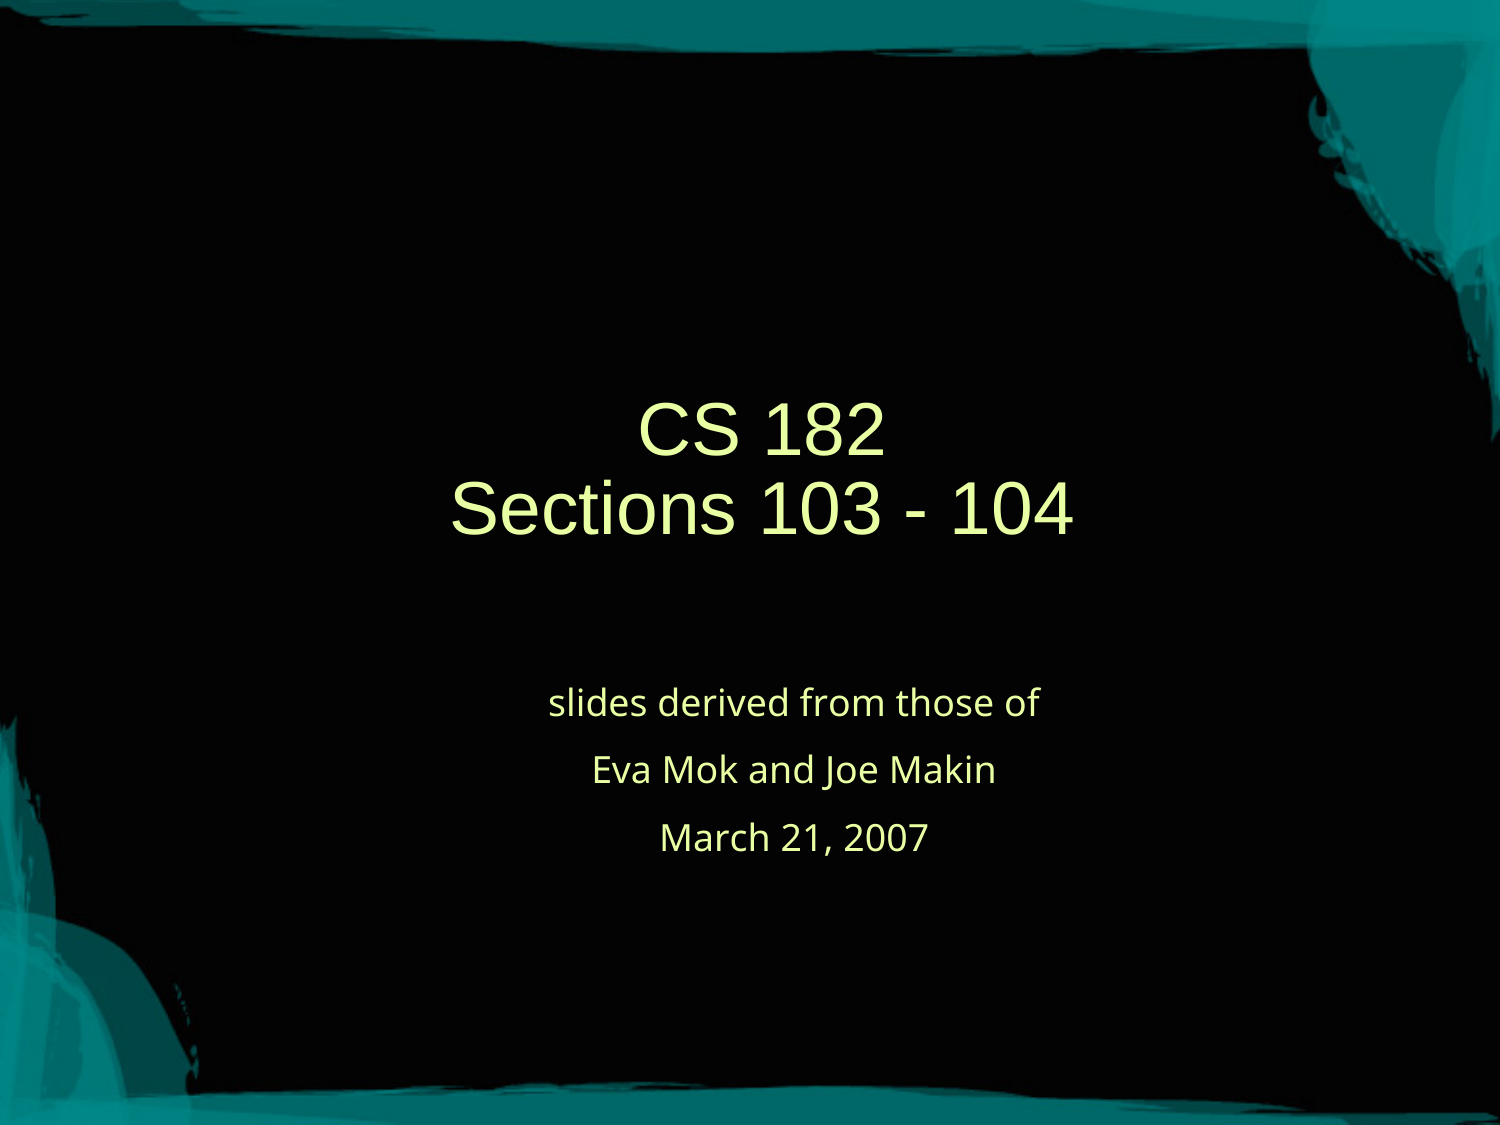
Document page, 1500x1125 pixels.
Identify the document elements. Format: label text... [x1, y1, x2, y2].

title CS 182 Sections 103 - 104 [262, 249, 1263, 559]
picture [0, 0, 1500, 1125]
subtitle slides derived from those of Eva Mok and Joe Makin March 21, 2007 [275, 668, 1238, 876]
